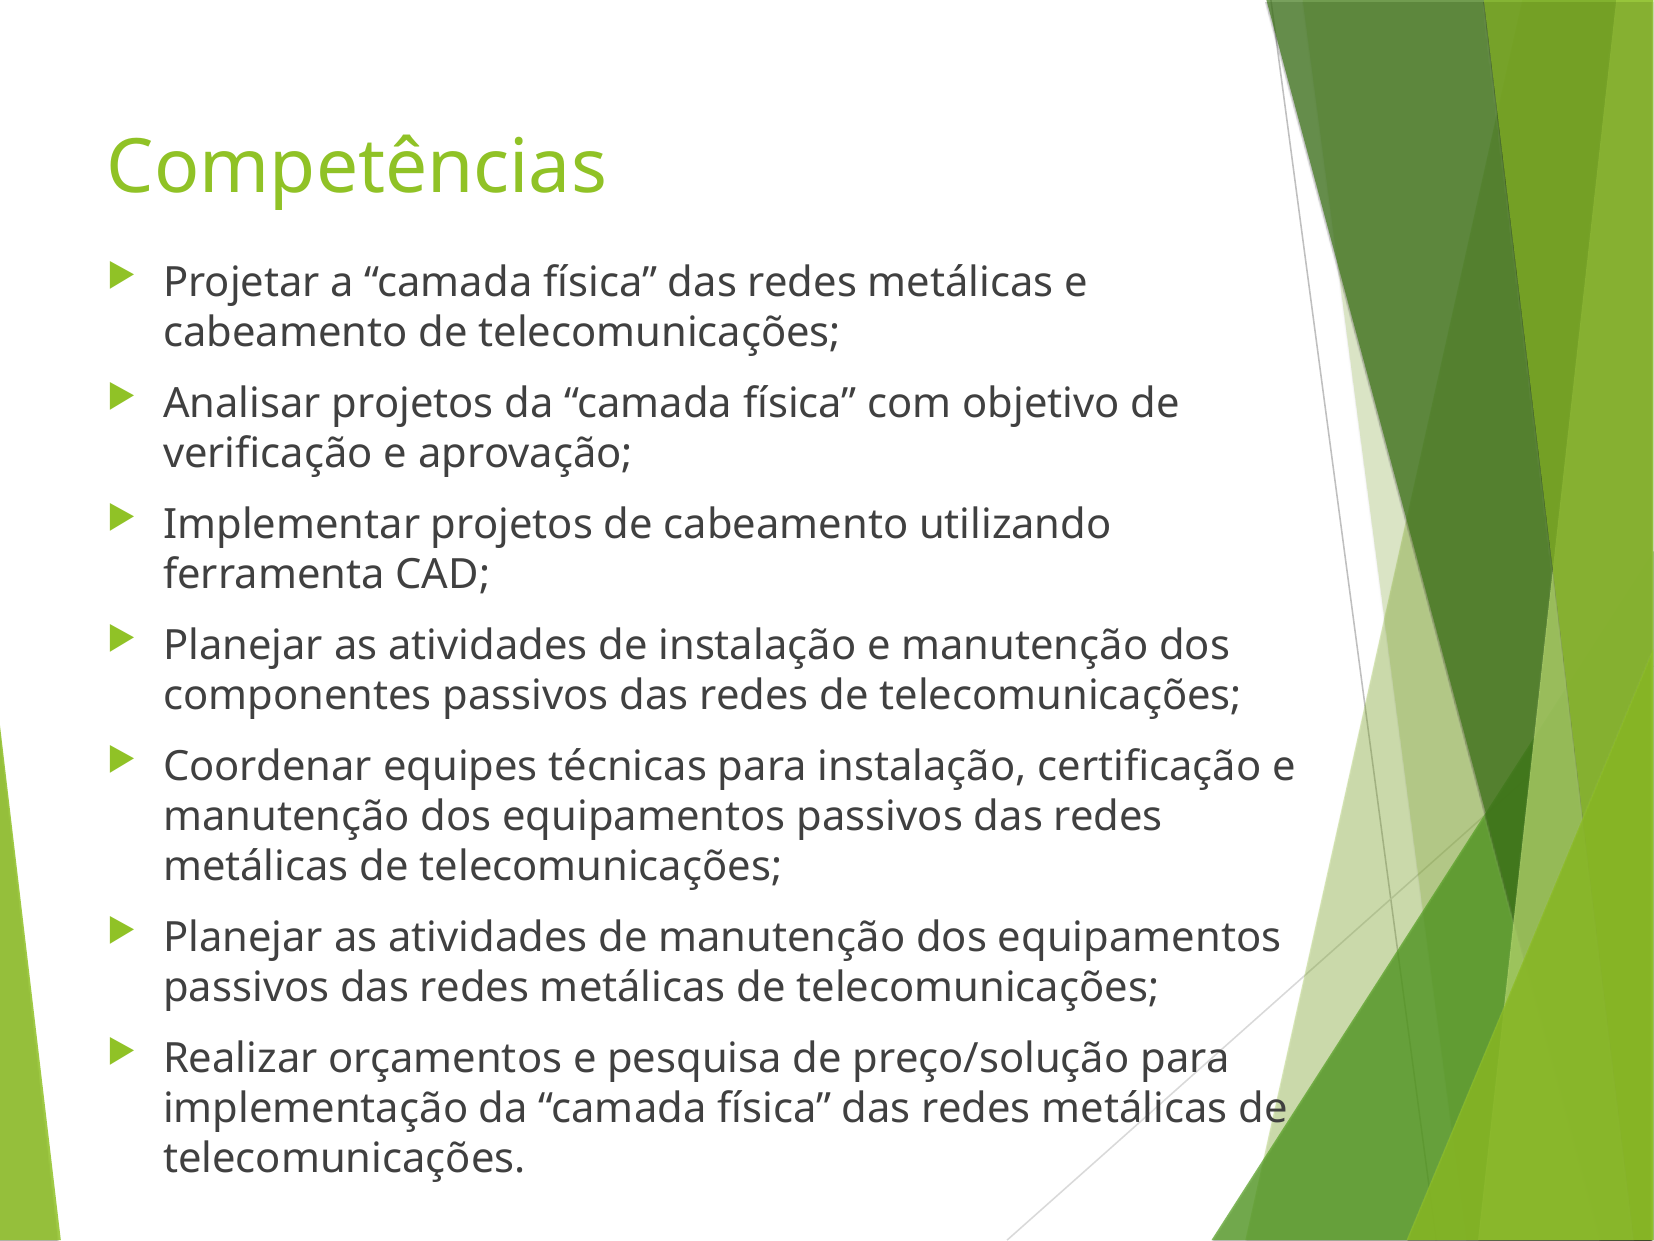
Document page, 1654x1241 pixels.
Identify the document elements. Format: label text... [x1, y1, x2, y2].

title Competências [91, 110, 1258, 246]
list Projetar a “camada física” das redes metálicas e cabeamento de telecomunicações; Analisar projetos da “camada física” com objetivo de verificação e aprovação; Implementar projetos de cabeamento utilizando ferramenta CAD; Planejar as atividades de instalação e manutenção dos componentes passivos das redes de telecomunicações; Coordenar equipes técnicas para instalação, certificação e manutenção dos equipamentos passivos das redes metálicas de telecomunicações; Planejar as atividades de manutenção dos equipamentos passivos das redes metálicas de telecomunicações; Realizar orçamentos e pesquisa de preço/solução para implementação da “camada física” das redes metálicas de telecomunicações. [91, 246, 1347, 1191]
